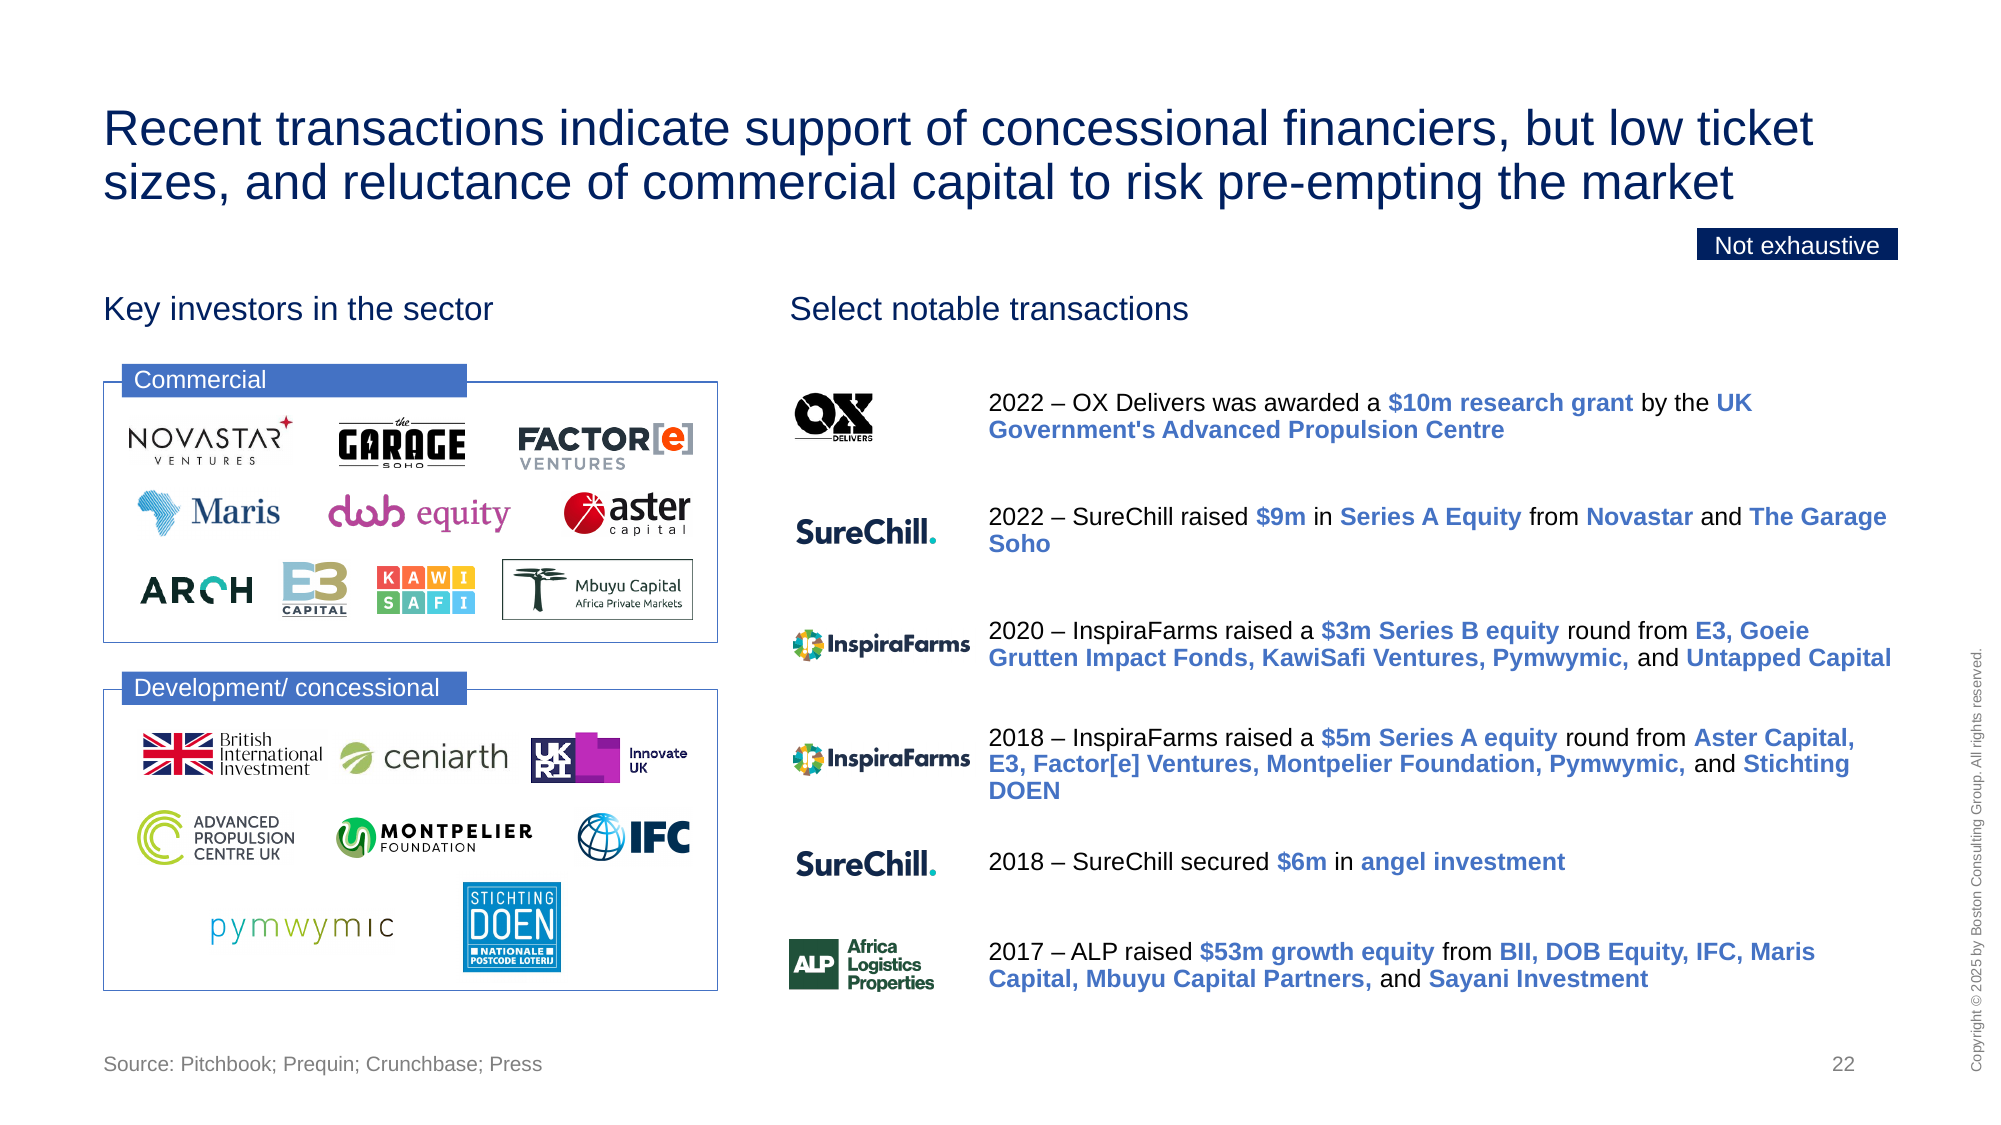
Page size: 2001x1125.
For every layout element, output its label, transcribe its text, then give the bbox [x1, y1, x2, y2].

picture [789, 939, 934, 992]
text_box Development/ concessional [121, 671, 467, 705]
text_box 2020 – InspiraFarms raised a $3m Series B equity round from E3, Goeie Grutten Impact Fonds, KawiSafi Ventures, Pymwymic, and Untapped Capital [988, 610, 1897, 681]
picture [328, 494, 512, 534]
text_box Key investors in the sector [103, 268, 718, 327]
picture [523, 723, 693, 796]
picture [332, 732, 519, 784]
picture [789, 511, 943, 551]
text_box 2018 – InspiraFarms raised a $5m Series A equity round from Aster Capital, E3, Factor[e] Ventures, Montpelier Foundation, Pymwymic, and Stichting DOEN [988, 724, 1897, 795]
picture [789, 742, 976, 777]
picture [519, 423, 693, 470]
title Recent transactions indicate support of concessional financiers, but low ticket sizes, and reluctance of commercial capital to risk pre-empting the market [103, 102, 1897, 212]
picture [377, 566, 475, 614]
picture [209, 908, 395, 955]
picture [574, 808, 693, 868]
picture [137, 487, 280, 540]
text_box 2018 – SureChill secured $6m in angel investment [988, 838, 1897, 887]
picture [789, 843, 943, 883]
picture [561, 491, 693, 537]
text_box 2022 – OX Delivers was awarded a $10m research grant by the UK Government's Advanced Propulsion Centre [988, 381, 1897, 452]
picture [339, 418, 465, 468]
text_box Commercial [121, 363, 467, 398]
text_box 2017 – ALP raised $53m growth equity from BII, DOB Equity, IFC, Maris Capital, Mbuyu Capital Partners, and Sayani Investment [988, 930, 1897, 1001]
picture [140, 576, 252, 604]
picture [502, 559, 693, 620]
text_box Not exhaustive [1697, 228, 1898, 260]
picture [325, 808, 543, 867]
picture [137, 810, 294, 865]
picture [456, 871, 568, 983]
picture [129, 415, 293, 465]
picture [789, 391, 881, 443]
picture [137, 729, 328, 780]
text_box 2022 – SureChill raised $9m in Series A Equity from Novastar and The Garage Soho [988, 496, 1897, 567]
text_box [103, 381, 718, 643]
text_box Select notable transactions [789, 268, 1897, 327]
text_box [103, 689, 718, 991]
picture [278, 559, 351, 621]
text_box Source: Pitchbook; Prequin; Crunchbase; Press [103, 1054, 1585, 1076]
picture [789, 628, 976, 663]
